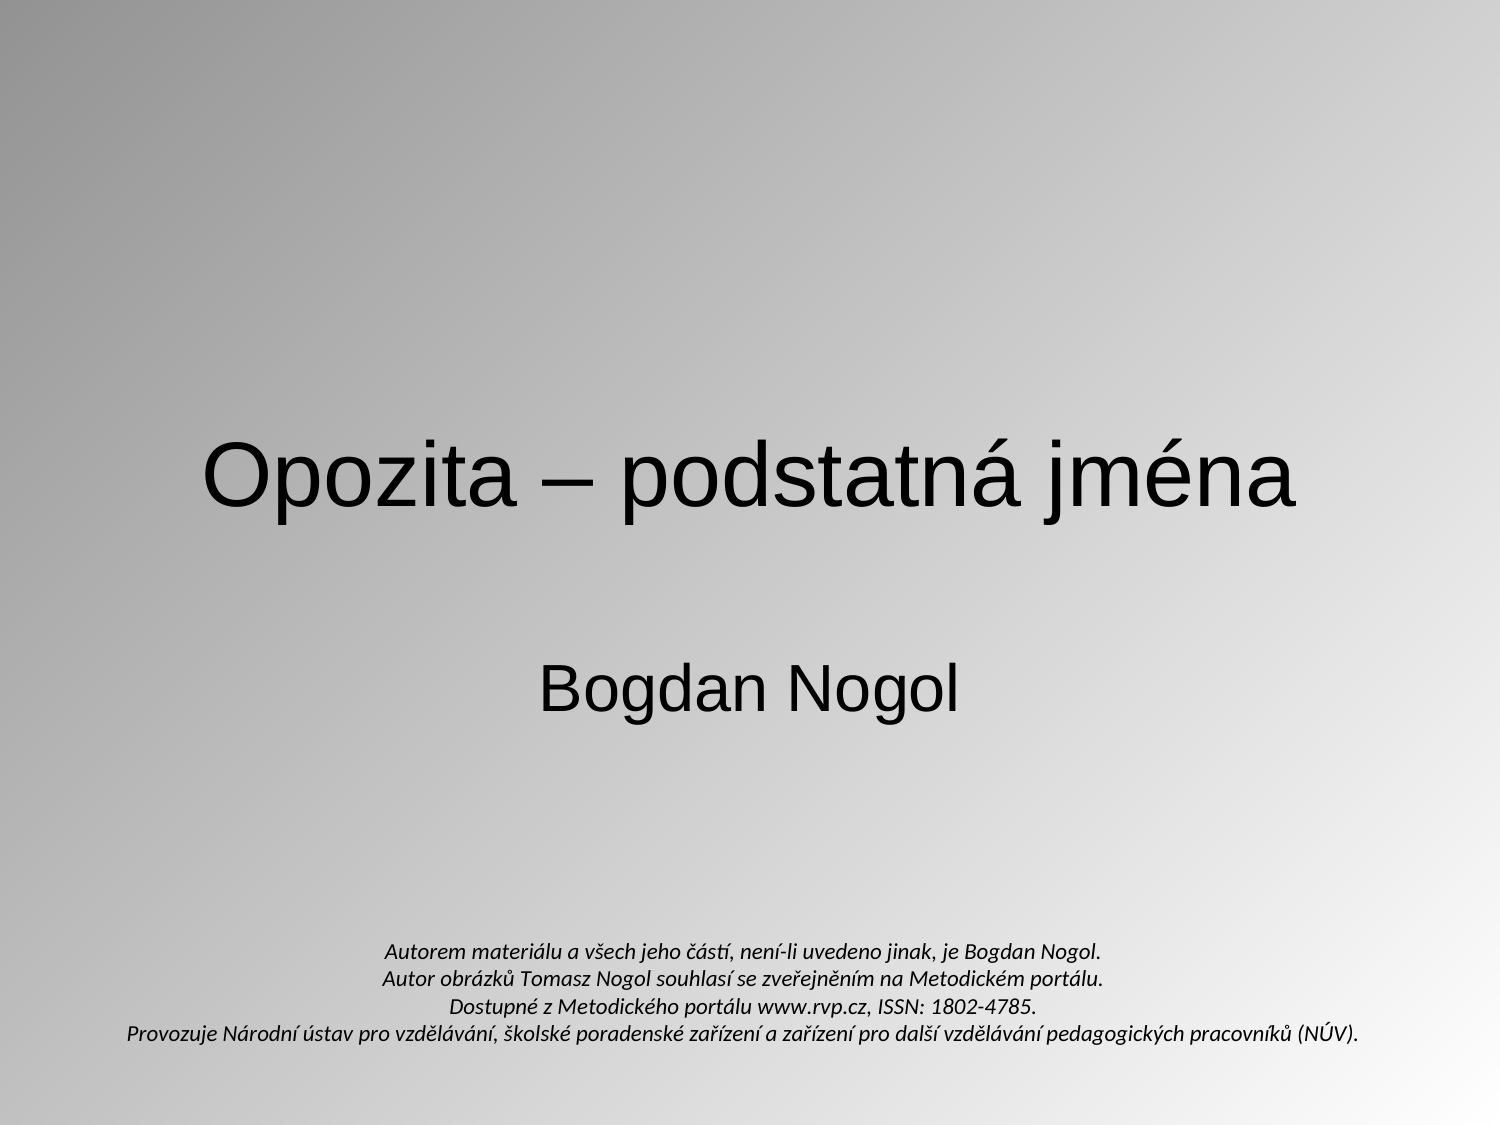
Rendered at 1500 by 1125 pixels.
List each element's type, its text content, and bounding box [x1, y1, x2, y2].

text_box Bogdan Nogol [225, 637, 1276, 752]
text_box Autorem materiálu a všech jeho částí, není-li uvedeno jinak, je Bogdan Nogol. Autor obrázků Tomasz Nogol souhlasí se zveřejněním na Metodickém portálu. Dostupné z Metodického portálu www.rvp.cz, ISSN: 1802-4785. Provozuje Národní ústav pro vzdělávání, školské poradenské zařízení a zařízení pro další vzdělávání pedagogických pracovníků (NÚV). [41, 928, 1447, 1054]
title Opozita – podstatná jména [112, 349, 1388, 591]
